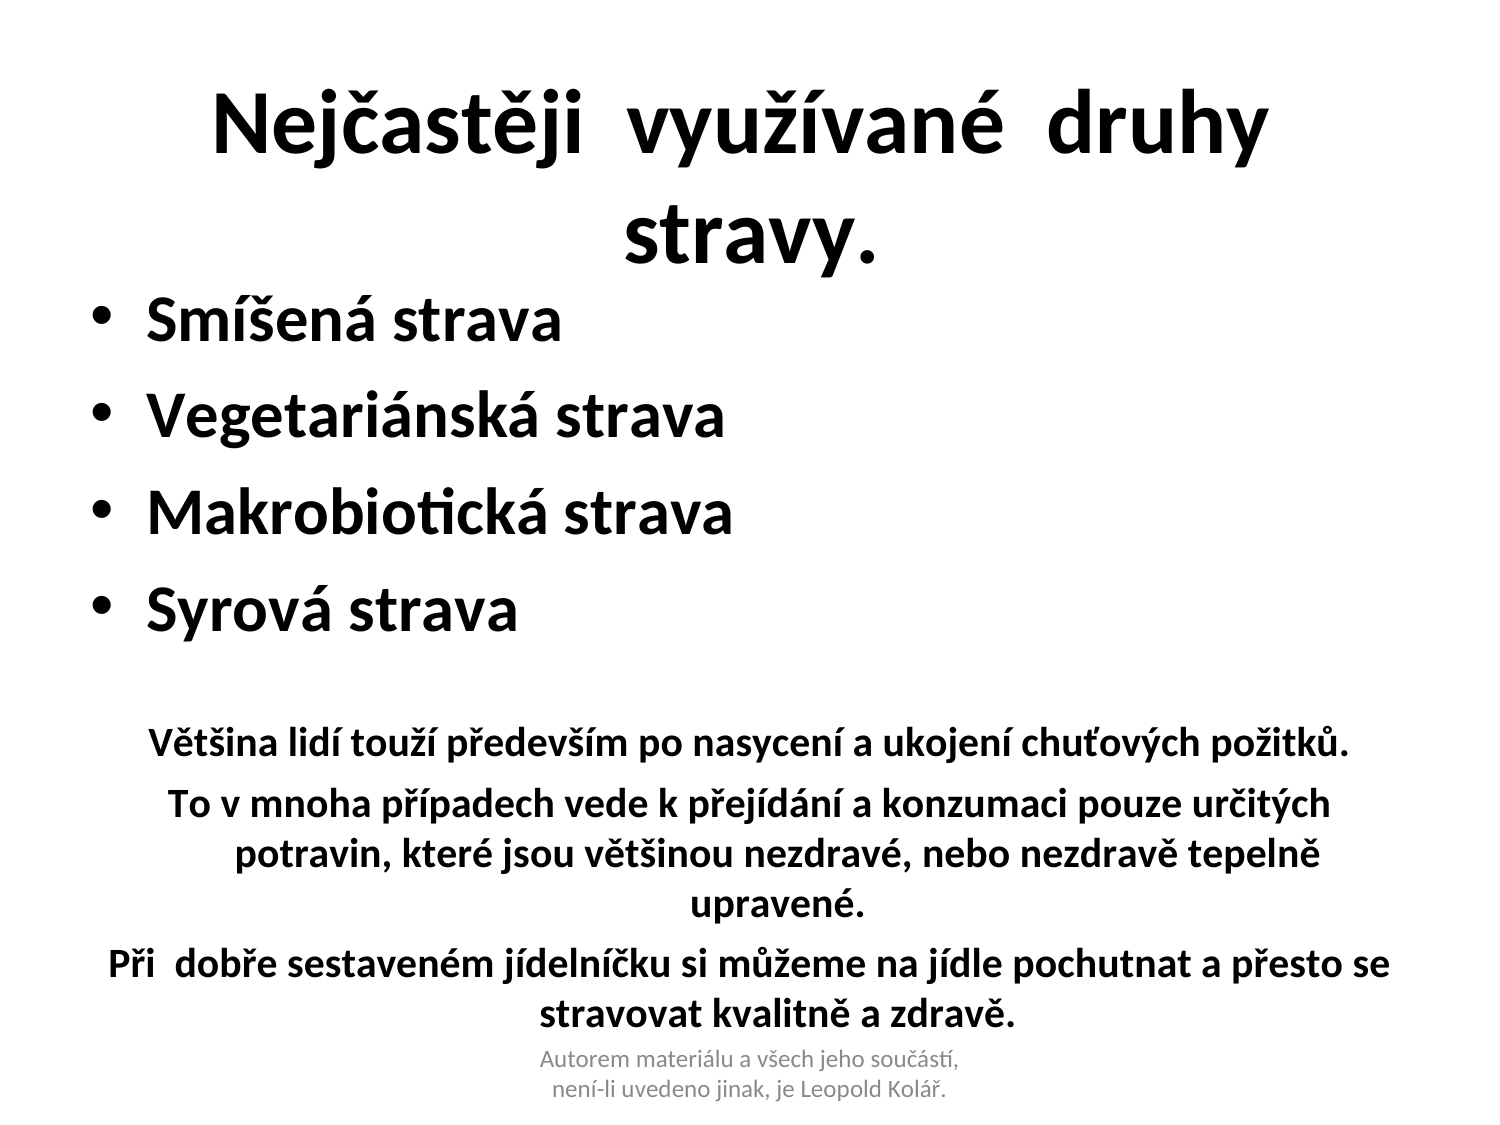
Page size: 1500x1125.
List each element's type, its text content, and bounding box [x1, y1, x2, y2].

list Smíšená strava Vegetariánská strava Makrobiotická strava Syrová strava Většina lidí touží především po nasycení a ukojení chuťových požitků. To v mnoha případech vede k přejídání a konzumaci pouze určitých potravin, které jsou většinou nezdravé, nebo nezdravě tepelně upravené. Při dobře sestaveném jídelníčku si můžeme na jídle pochutnat a přesto se stravovat kvalitně a zdravě. [75, 267, 1426, 1105]
text_box Autorem materiálu a všech jeho součástí, není-li uvedeno jinak, je Leopold Kolář. [512, 1042, 988, 1103]
title Nejčastěji využívané druhy stravy. [76, 54, 1427, 290]
